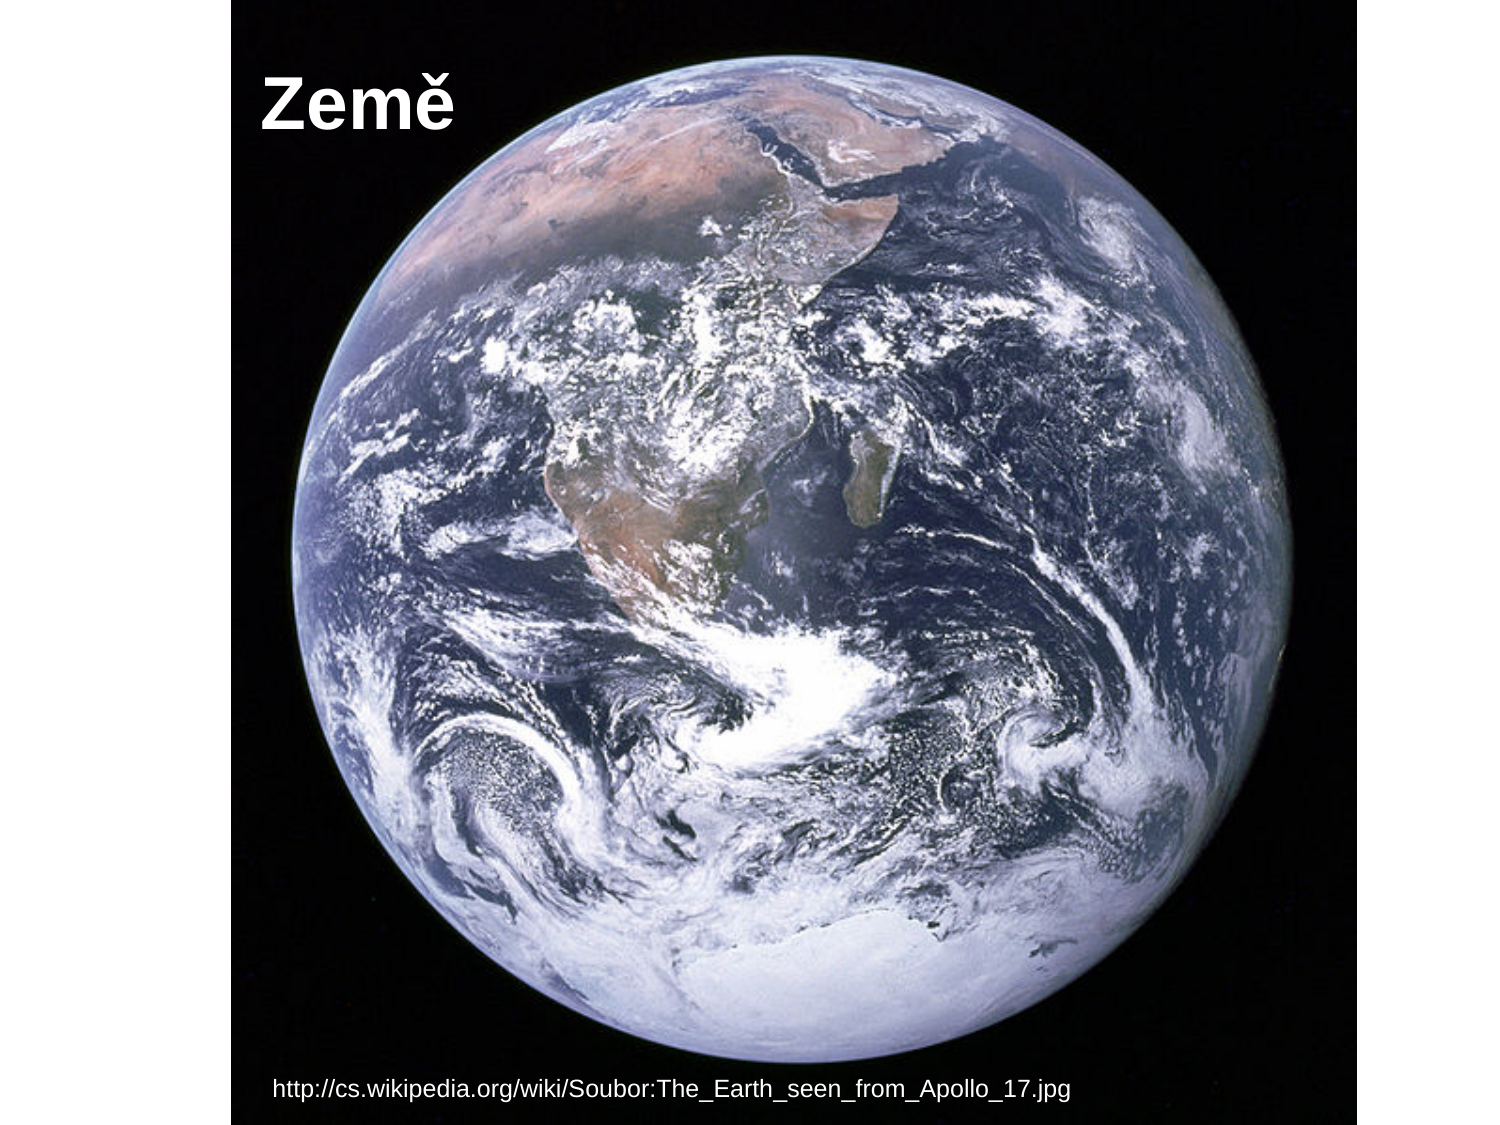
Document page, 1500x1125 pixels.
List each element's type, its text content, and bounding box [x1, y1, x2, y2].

text_box http://cs.wikipedia.org/wiki/Soubor:The_Earth_seen_from_Apollo_17.jpg [257, 1064, 1360, 1110]
text_box Země [246, 46, 493, 153]
text_box [231, 0, 1357, 1125]
